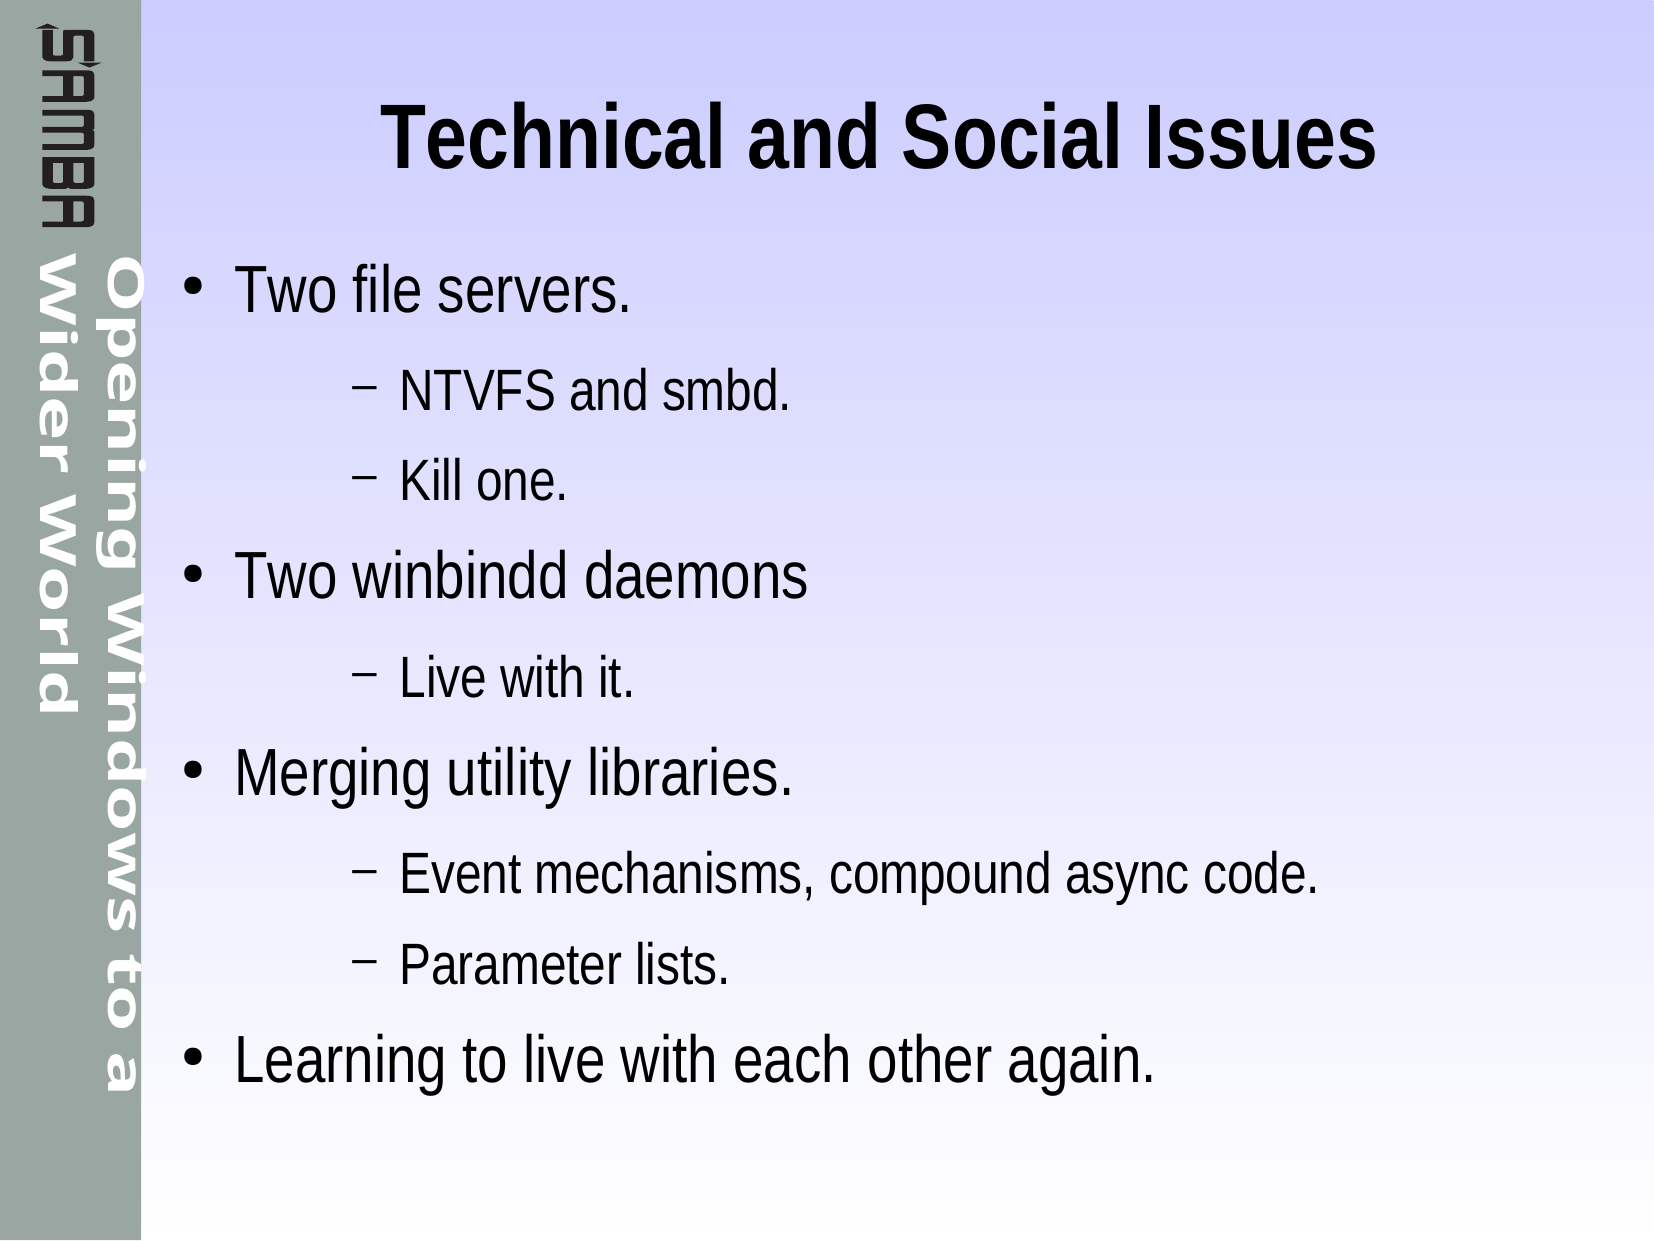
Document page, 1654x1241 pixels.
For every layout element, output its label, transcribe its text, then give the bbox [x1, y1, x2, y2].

title Technical and Social Issues [173, 31, 1586, 239]
list Two file servers. NTVFS and smbd. Kill one. Two winbindd daemons Live with it. Merging utility libraries. Event mechanisms, compound async code. Parameter lists. Learning to live with each other again. [163, 249, 1576, 1158]
